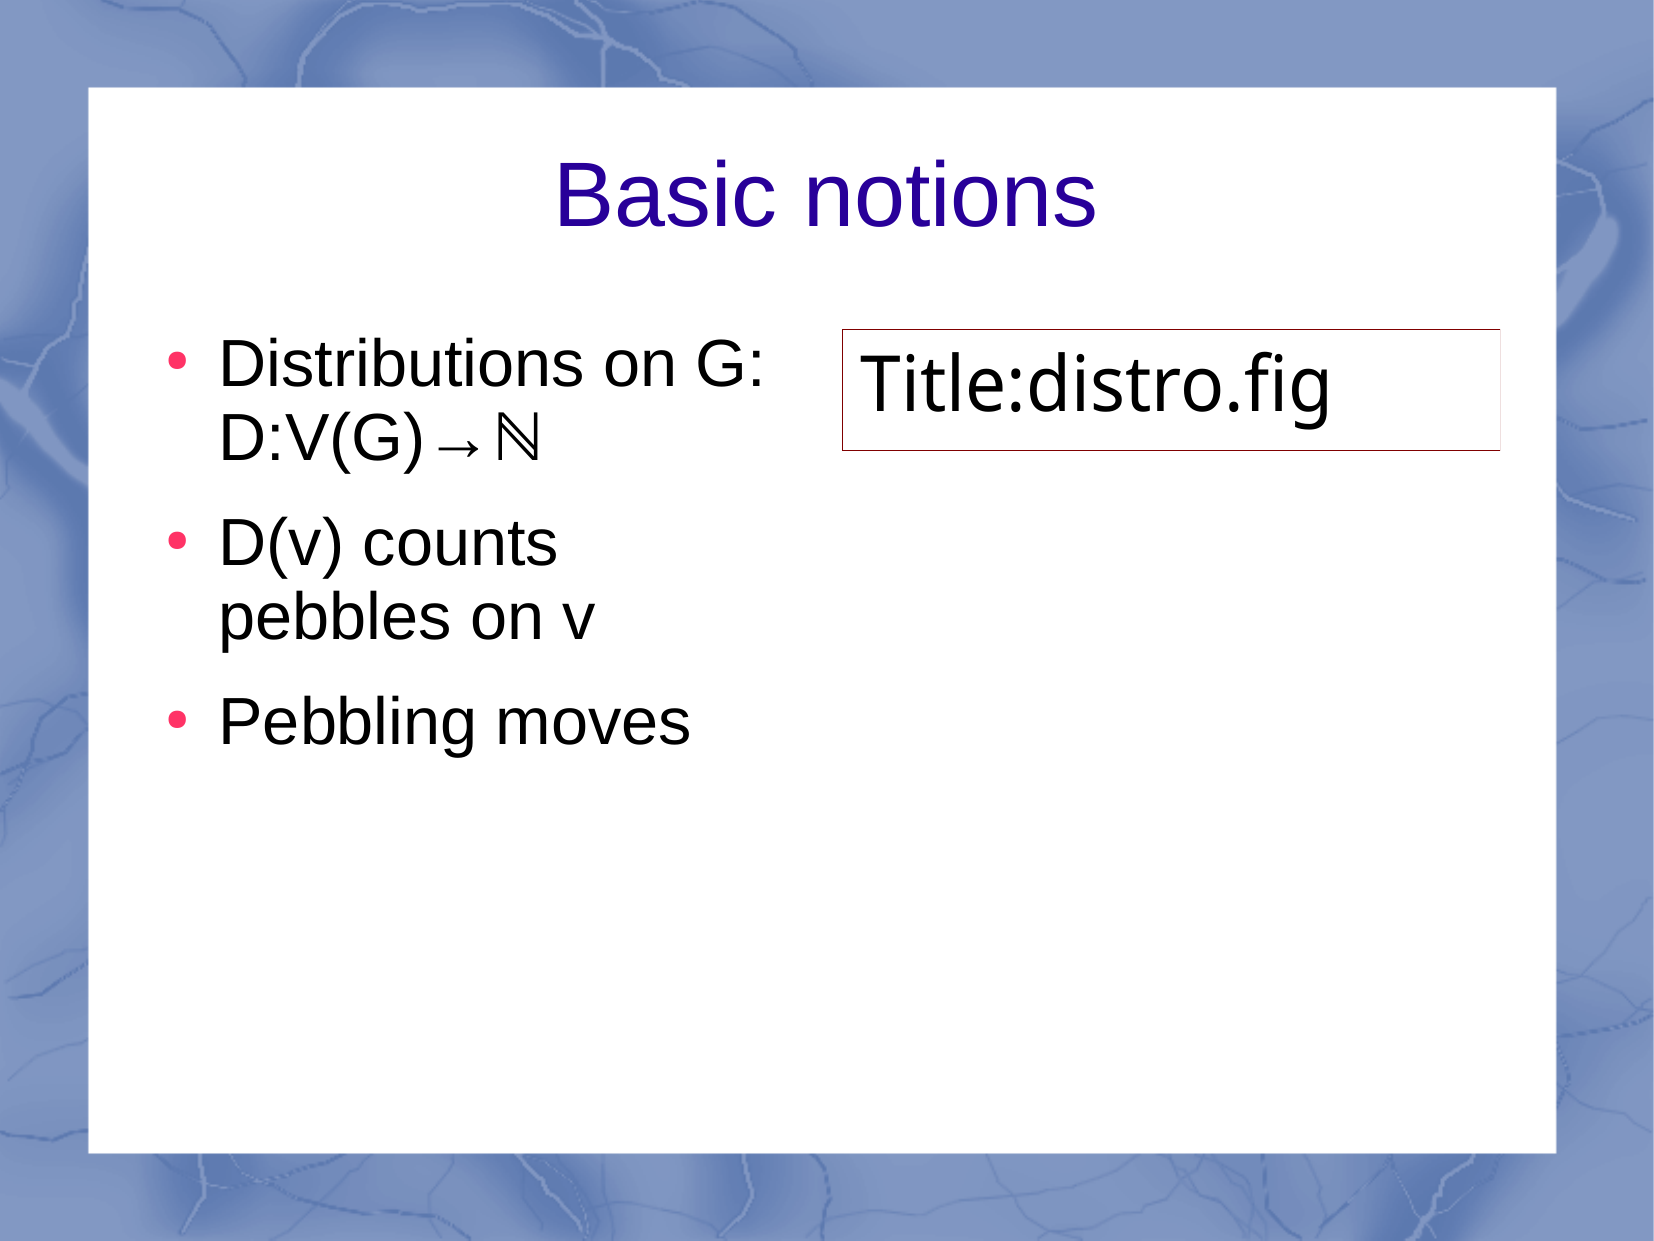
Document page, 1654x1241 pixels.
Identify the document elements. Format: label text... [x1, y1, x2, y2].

list Distributions on G: D:V(G)→ℕ D(v) counts pebbles on v Pebbling moves [147, 325, 811, 1145]
title Basic notions [118, 90, 1536, 298]
picture [0, 0, 1654, 1241]
